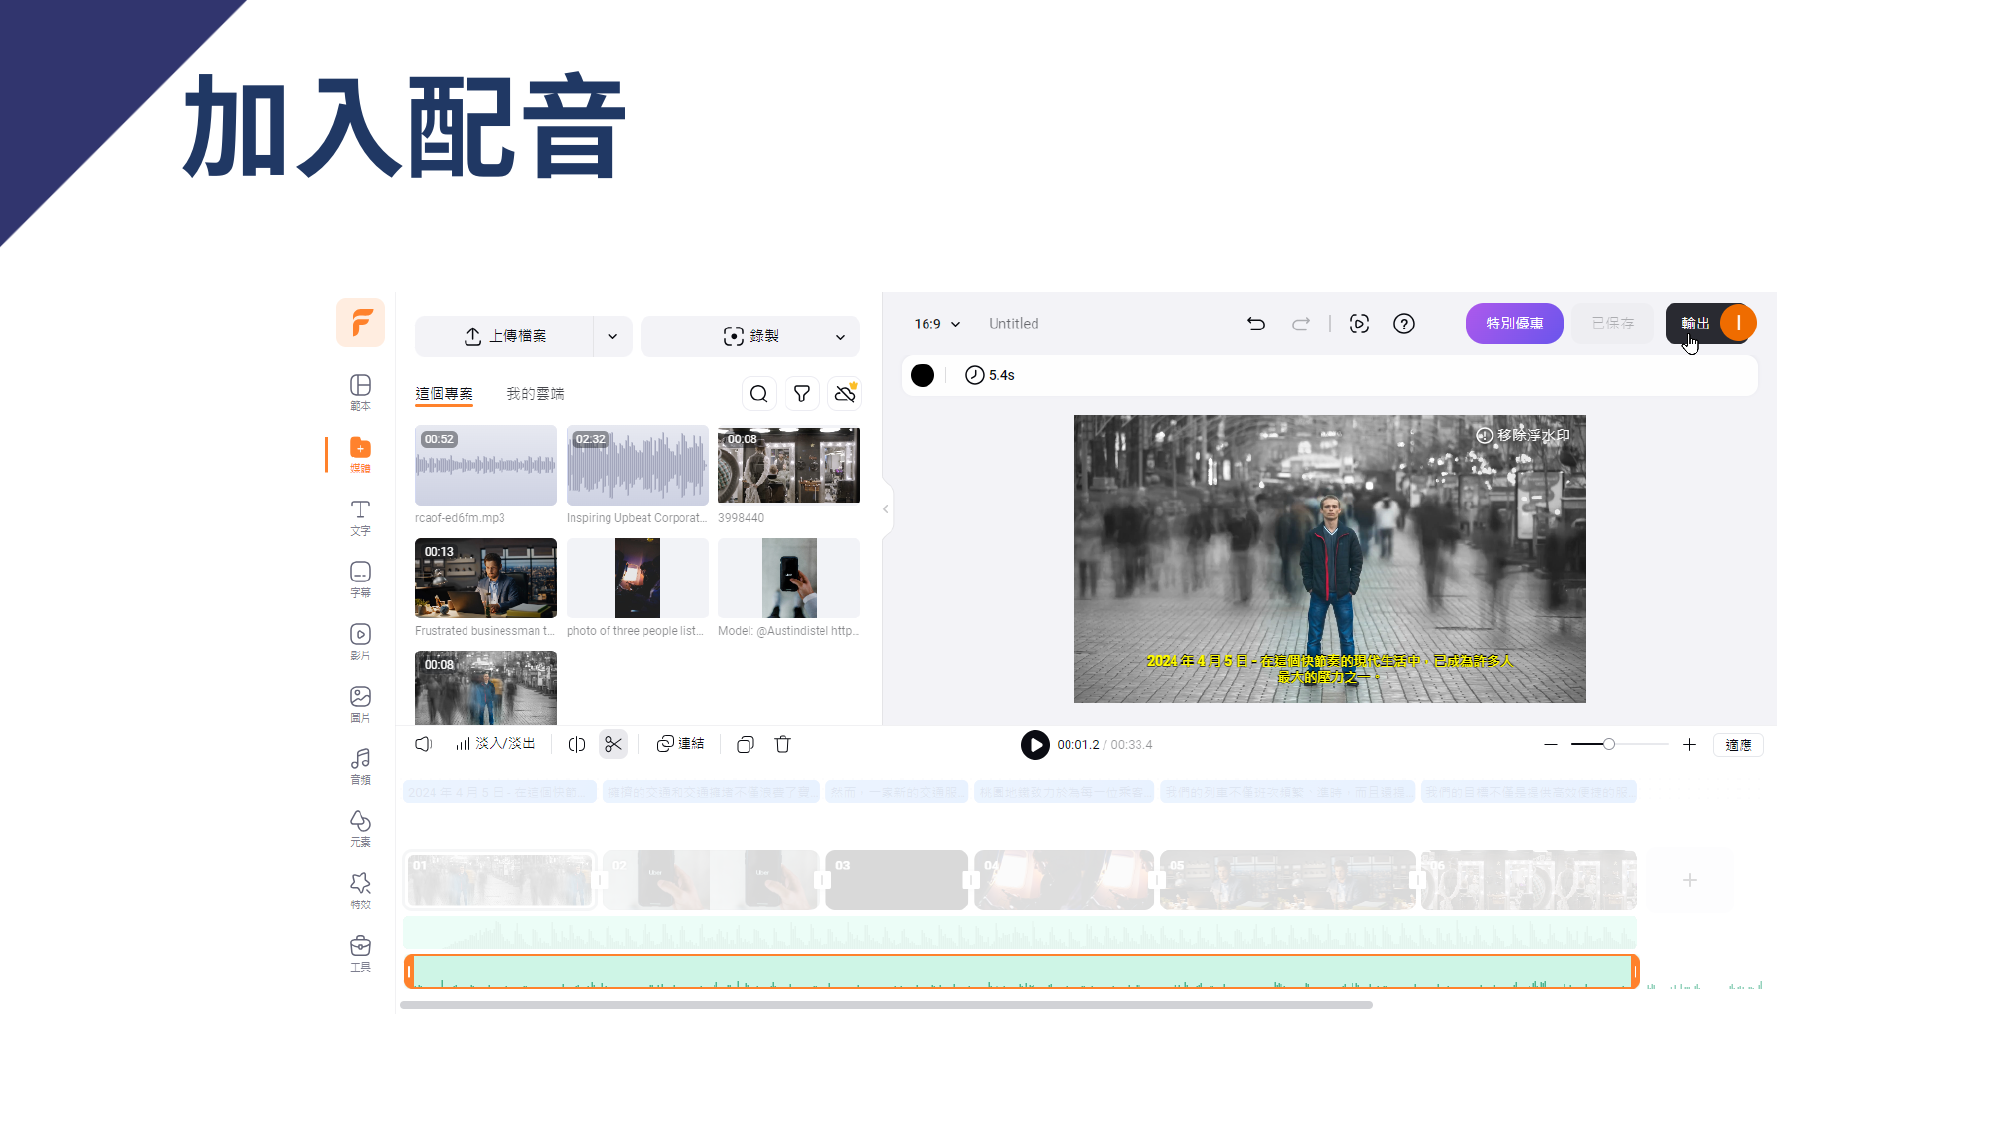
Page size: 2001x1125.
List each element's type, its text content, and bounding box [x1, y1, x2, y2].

title 加入配音 [165, 34, 1938, 231]
picture [0, 0, 2001, 1125]
